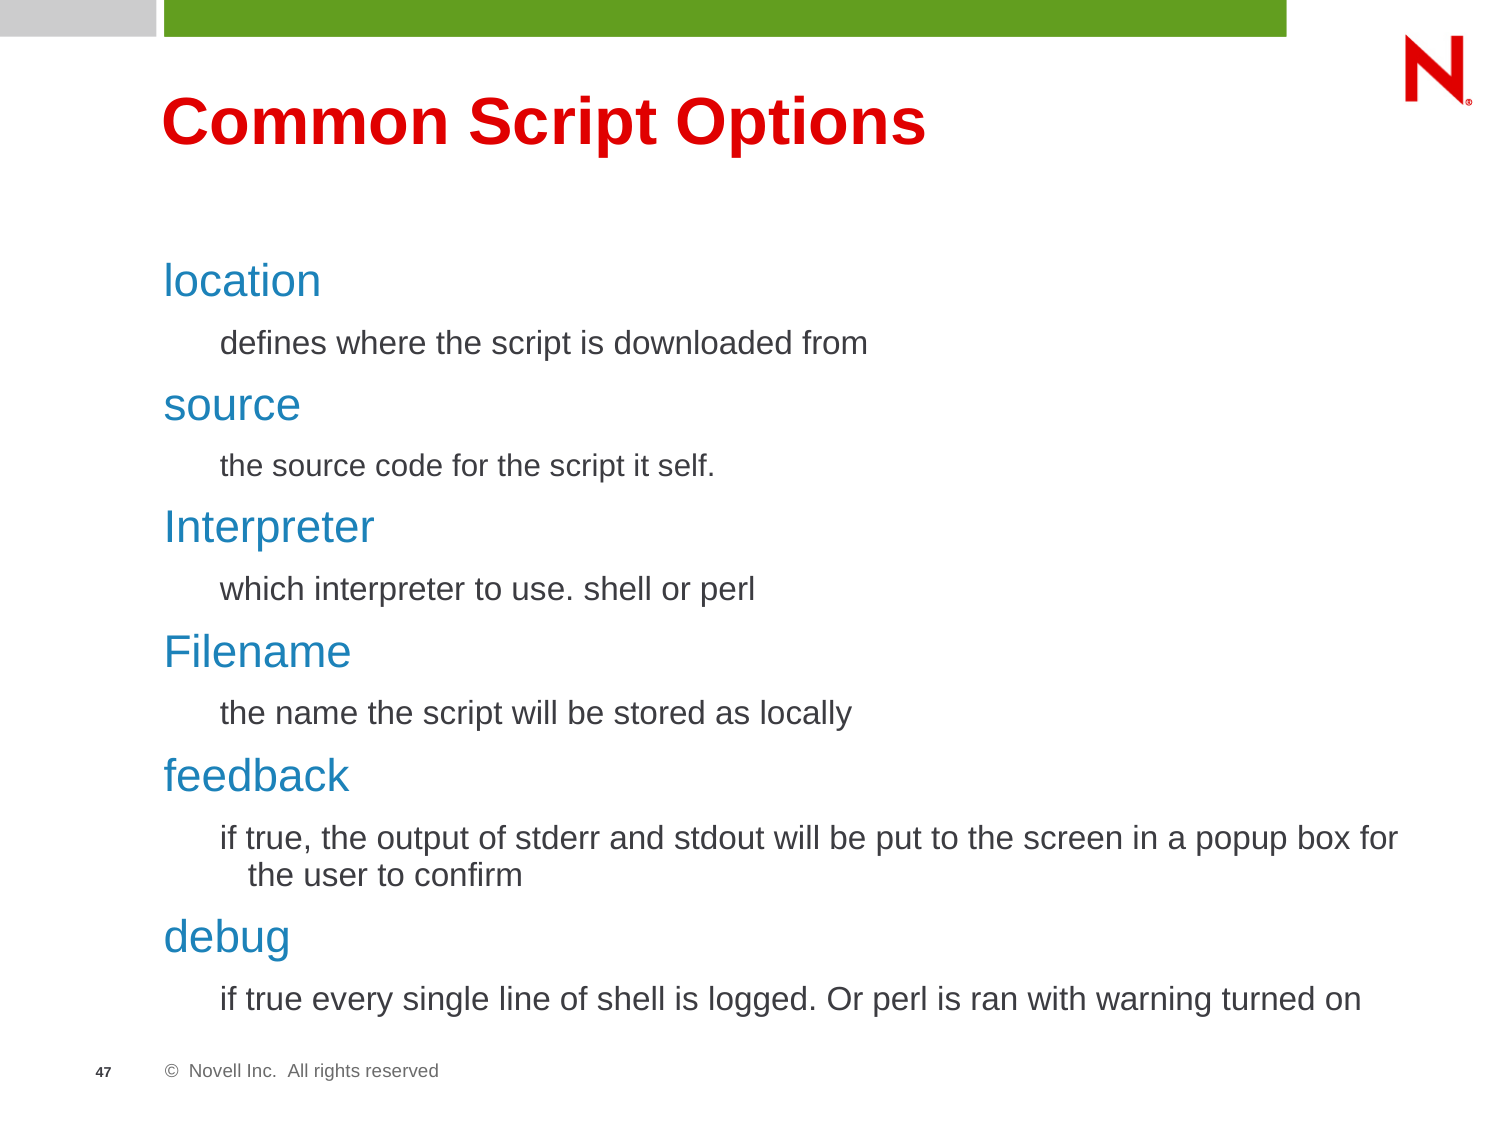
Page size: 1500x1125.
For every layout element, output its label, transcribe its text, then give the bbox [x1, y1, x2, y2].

title Common Script Options [161, 41, 1383, 205]
list location defines where the script is downloaded from source the source code for the script it self. Interpreter which interpreter to use. shell or perl Filename the name the script will be stored as locally feedback if true, the output of stderr and stdout will be put to the screen in a popup box for the user to confirm debug if true every single line of shell is logged. Or perl is ran with warning turned on [163, 254, 1404, 1064]
picture [1403, 32, 1473, 107]
